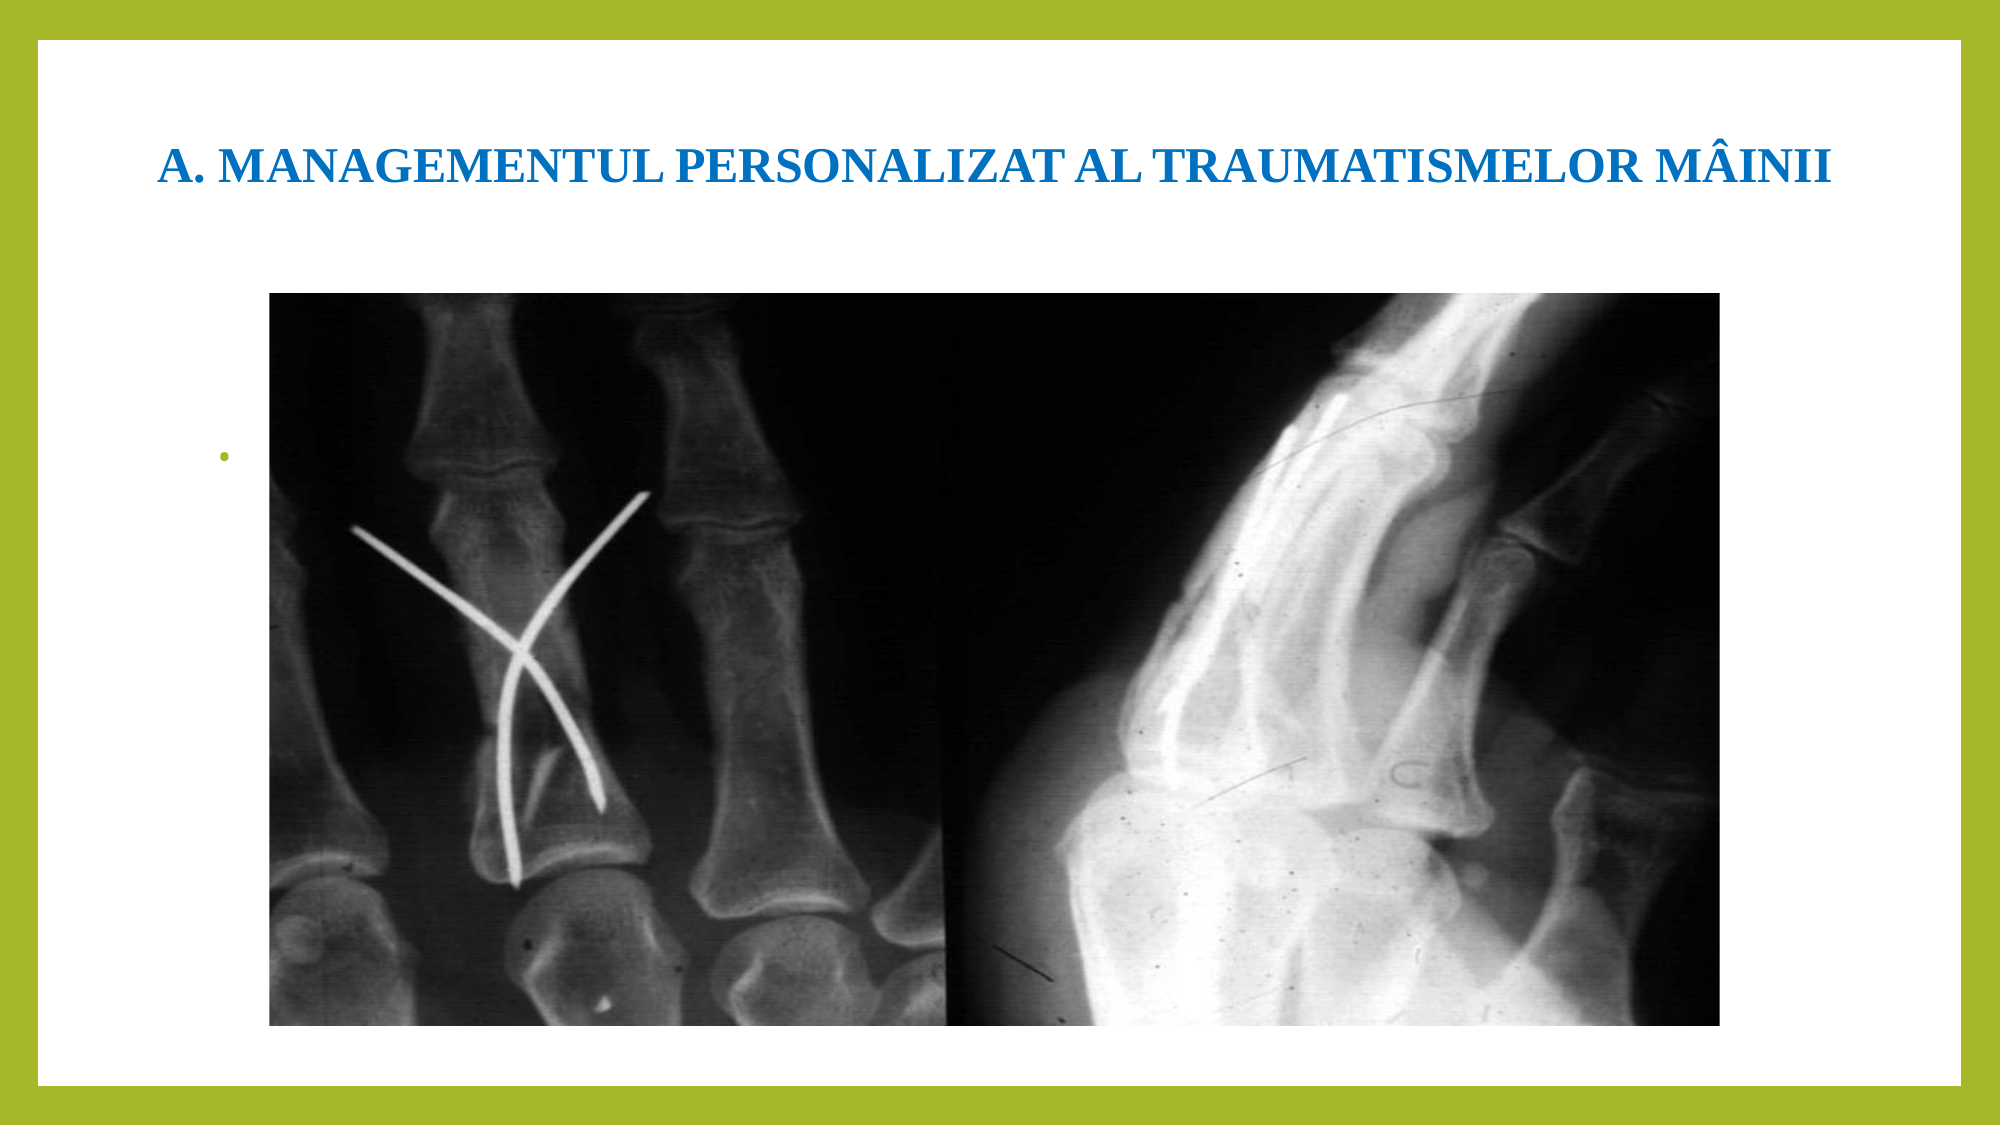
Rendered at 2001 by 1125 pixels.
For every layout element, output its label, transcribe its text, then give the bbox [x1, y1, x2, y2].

title A. MANAGEMENTUL PERSONALIZAT AL TRAUMATISMELOR MÂINII [142, 99, 1863, 323]
picture [269, 293, 1720, 1026]
list [187, 244, 1808, 1059]
